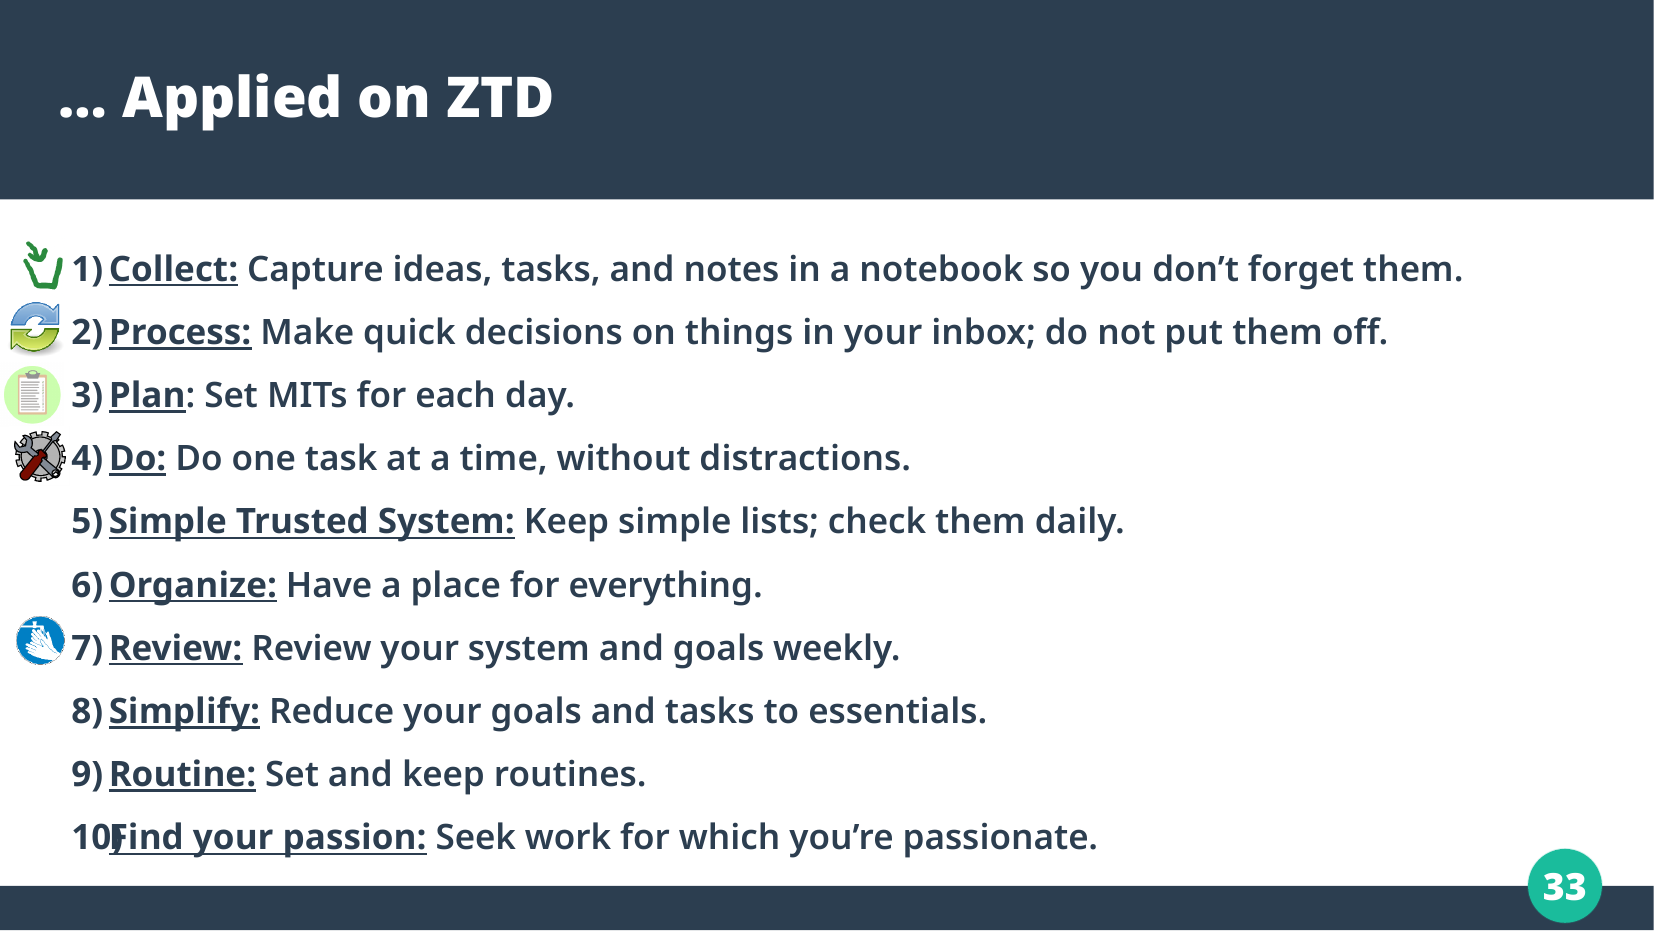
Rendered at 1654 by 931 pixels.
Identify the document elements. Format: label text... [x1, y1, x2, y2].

picture [0, 295, 70, 486]
picture [10, 610, 70, 670]
picture [17, 235, 67, 294]
title … Applied on ZTD [59, 37, 1595, 155]
list Collect: Capture ideas, tasks, and notes in a notebook so you don’t forget them. Process: Make quick decisions on things in your inbox; do not put them off. Plan: Set MITs for each day. Do: Do one task at a time, without distractions. Simple Trusted System: Keep simple lists; check them daily. Organize: Have a place for everything. Review: Review your system and goals weekly. Simplify: Reduce your goals and tasks to essentials. Routine: Set and keep routines. Find your passion: Seek work for which you’re passionate. [59, 243, 1595, 864]
